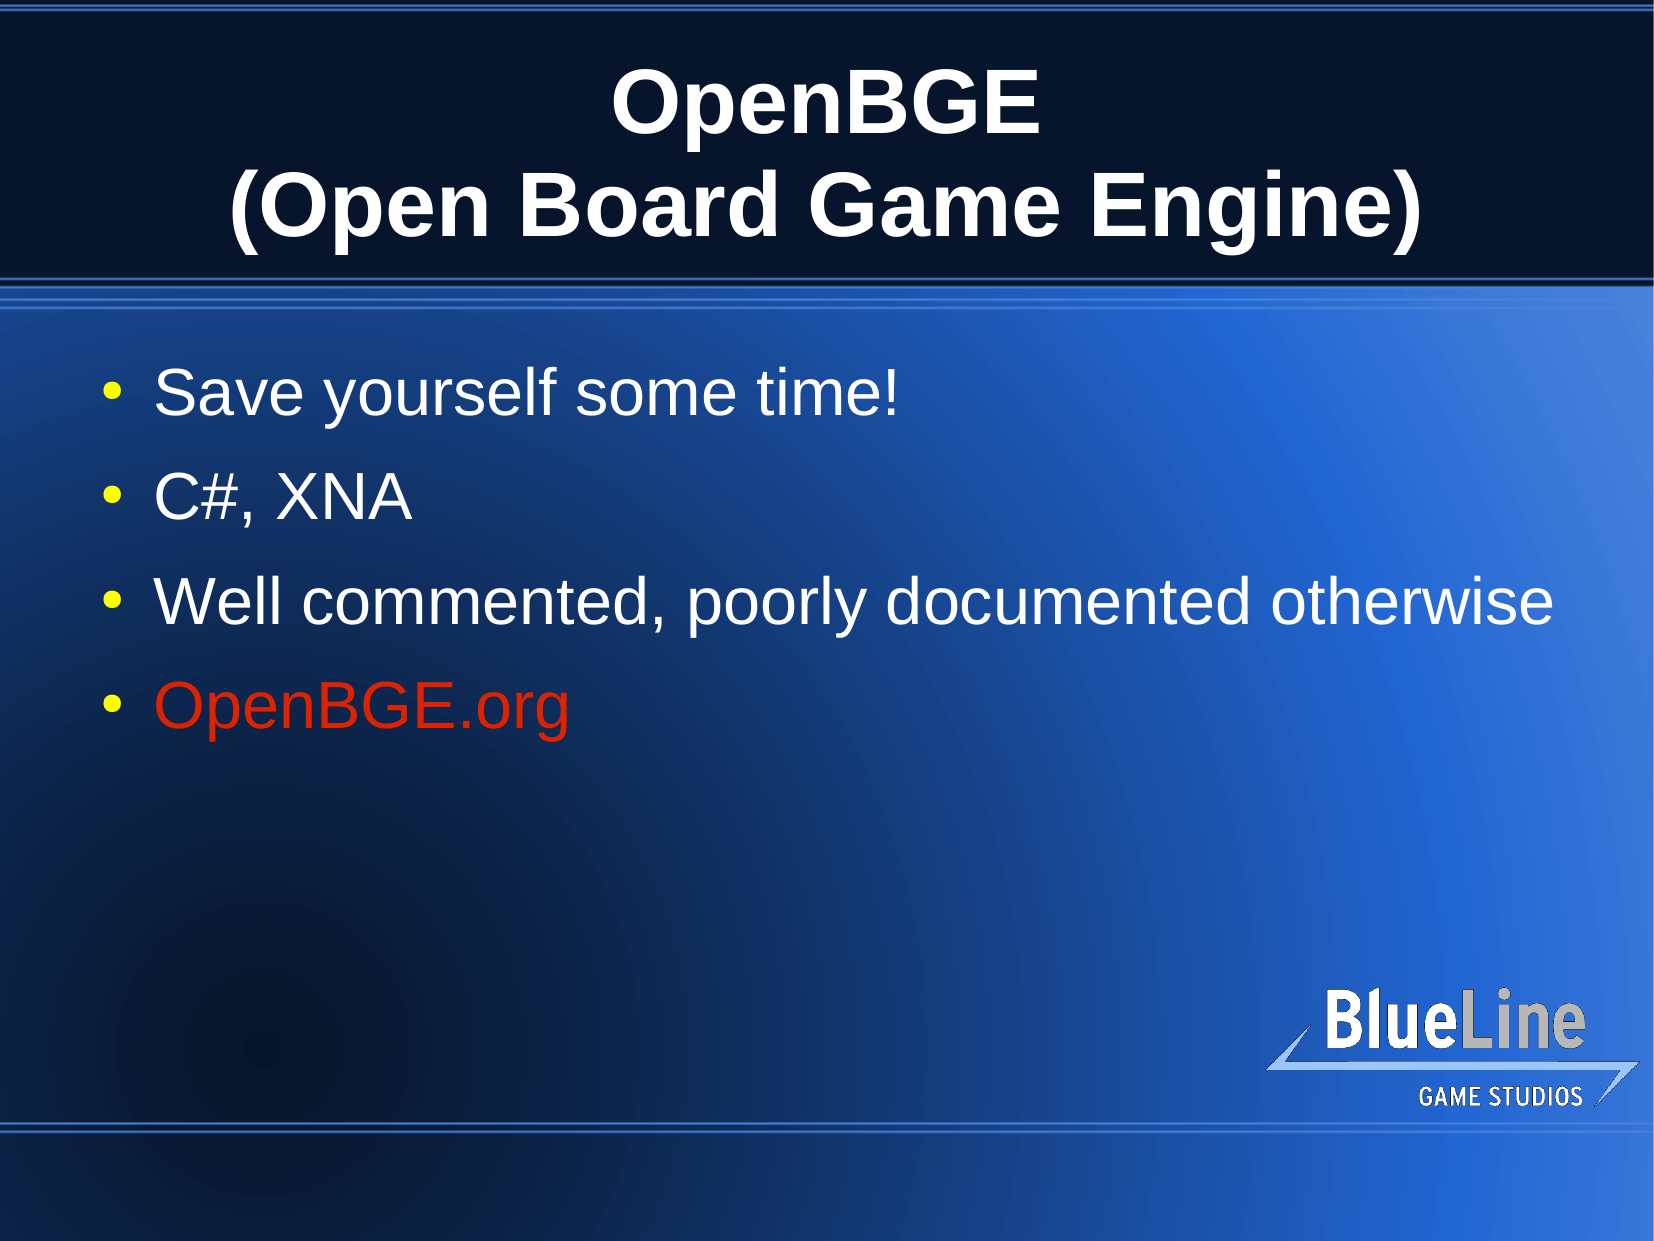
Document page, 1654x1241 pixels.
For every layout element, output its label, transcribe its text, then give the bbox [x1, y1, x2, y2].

title OpenBGE (Open Board Game Engine) [82, 49, 1571, 257]
picture [0, 0, 1654, 1241]
list Save yourself some time! C#, XNA Well commented, poorly documented otherwise OpenBGE.org [82, 355, 1571, 1058]
